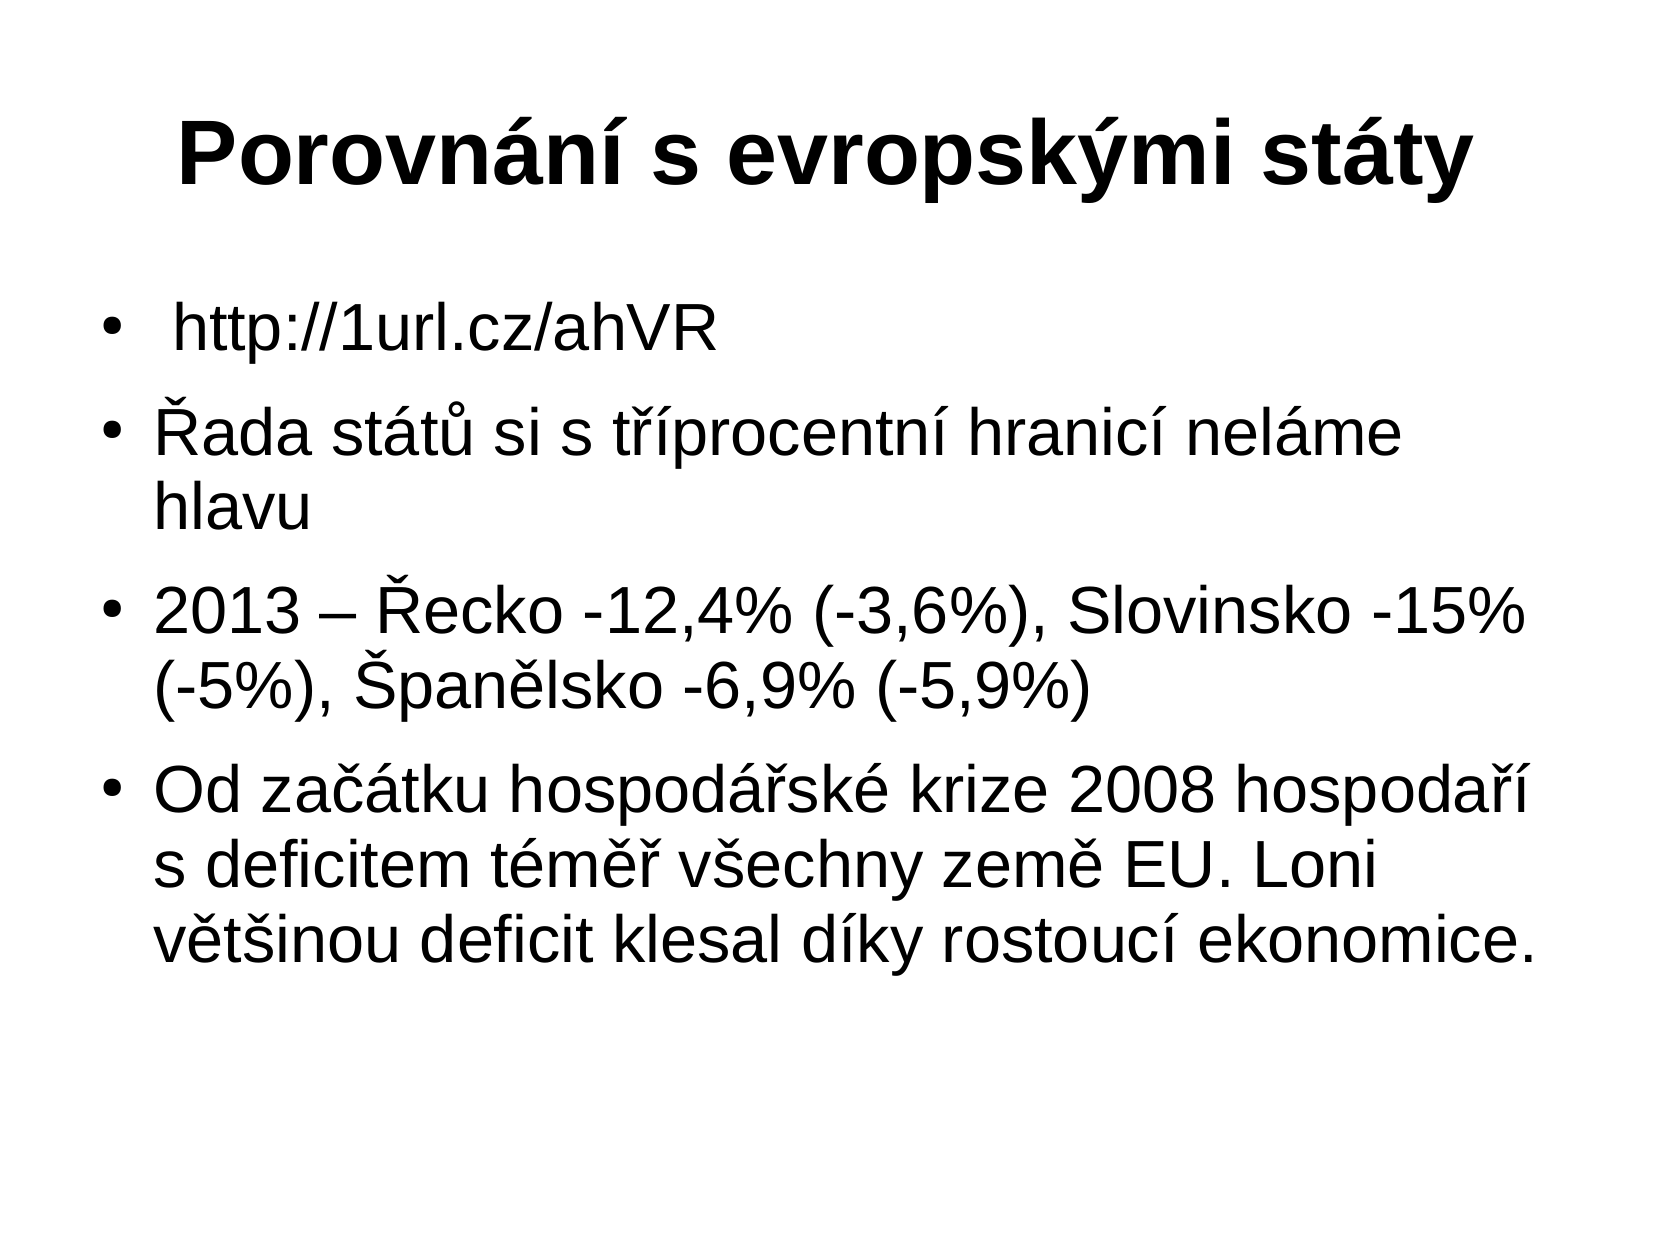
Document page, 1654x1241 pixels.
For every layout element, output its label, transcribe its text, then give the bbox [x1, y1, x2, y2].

title Porovnání s evropskými státy [82, 49, 1571, 257]
list http://1url.cz/ahVR Řada států si s tříprocentní hranicí neláme hlavu 2013 – Řecko -12,4% (-3,6%), Slovinsko -15% (-5%), Španělsko -6,9% (-5,9%) Od začátku hospodářské krize 2008 hospodaří s deficitem téměř všechny země EU. Loni většinou deficit klesal díky rostoucí ekonomice. [82, 290, 1571, 1109]
